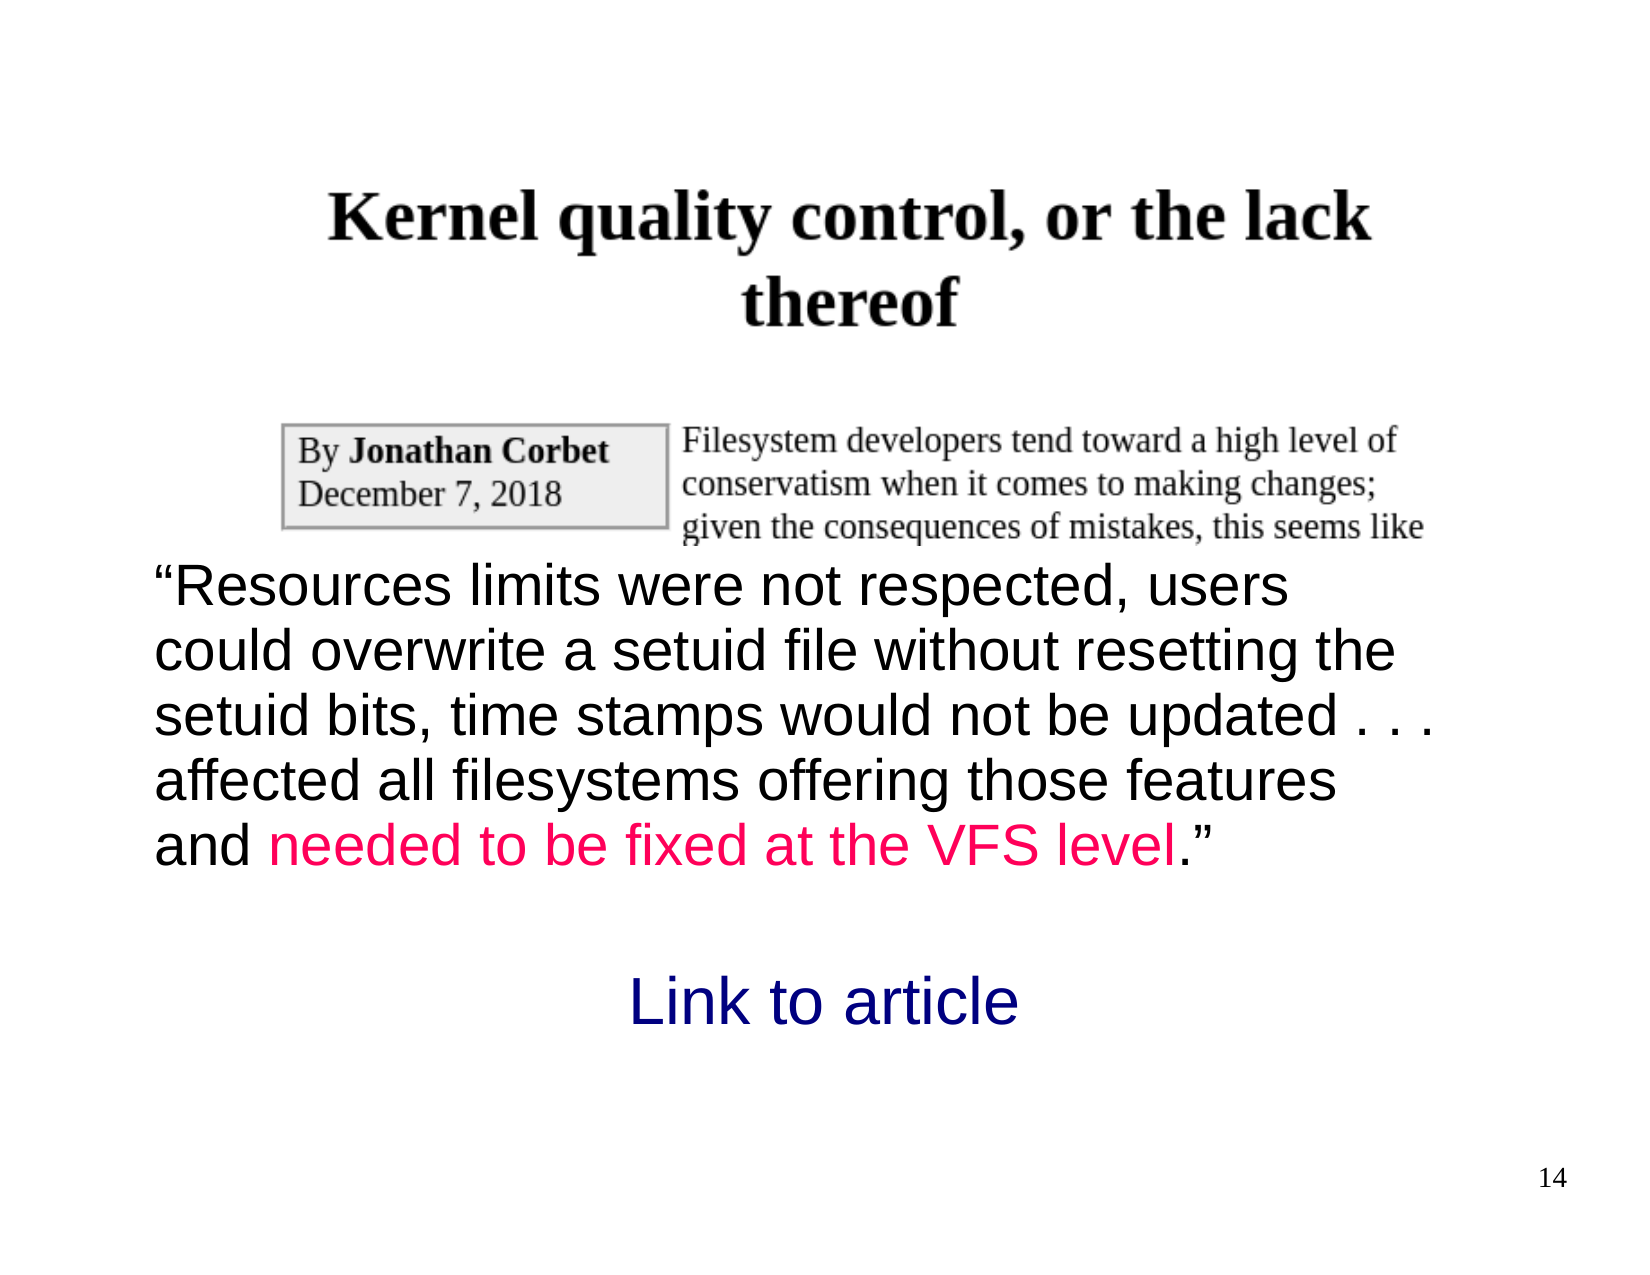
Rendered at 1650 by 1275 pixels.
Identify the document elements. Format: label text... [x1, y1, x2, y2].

text_box Link to article [613, 956, 1037, 1047]
picture [269, 170, 1458, 545]
text_box “Resources limits were not respected, users could overwrite a setuid file without resetting the setuid bits, time stamps would not be updated . . . affected all filesystems offering those features and needed to be fixed at the VFS level.” [139, 545, 1458, 886]
